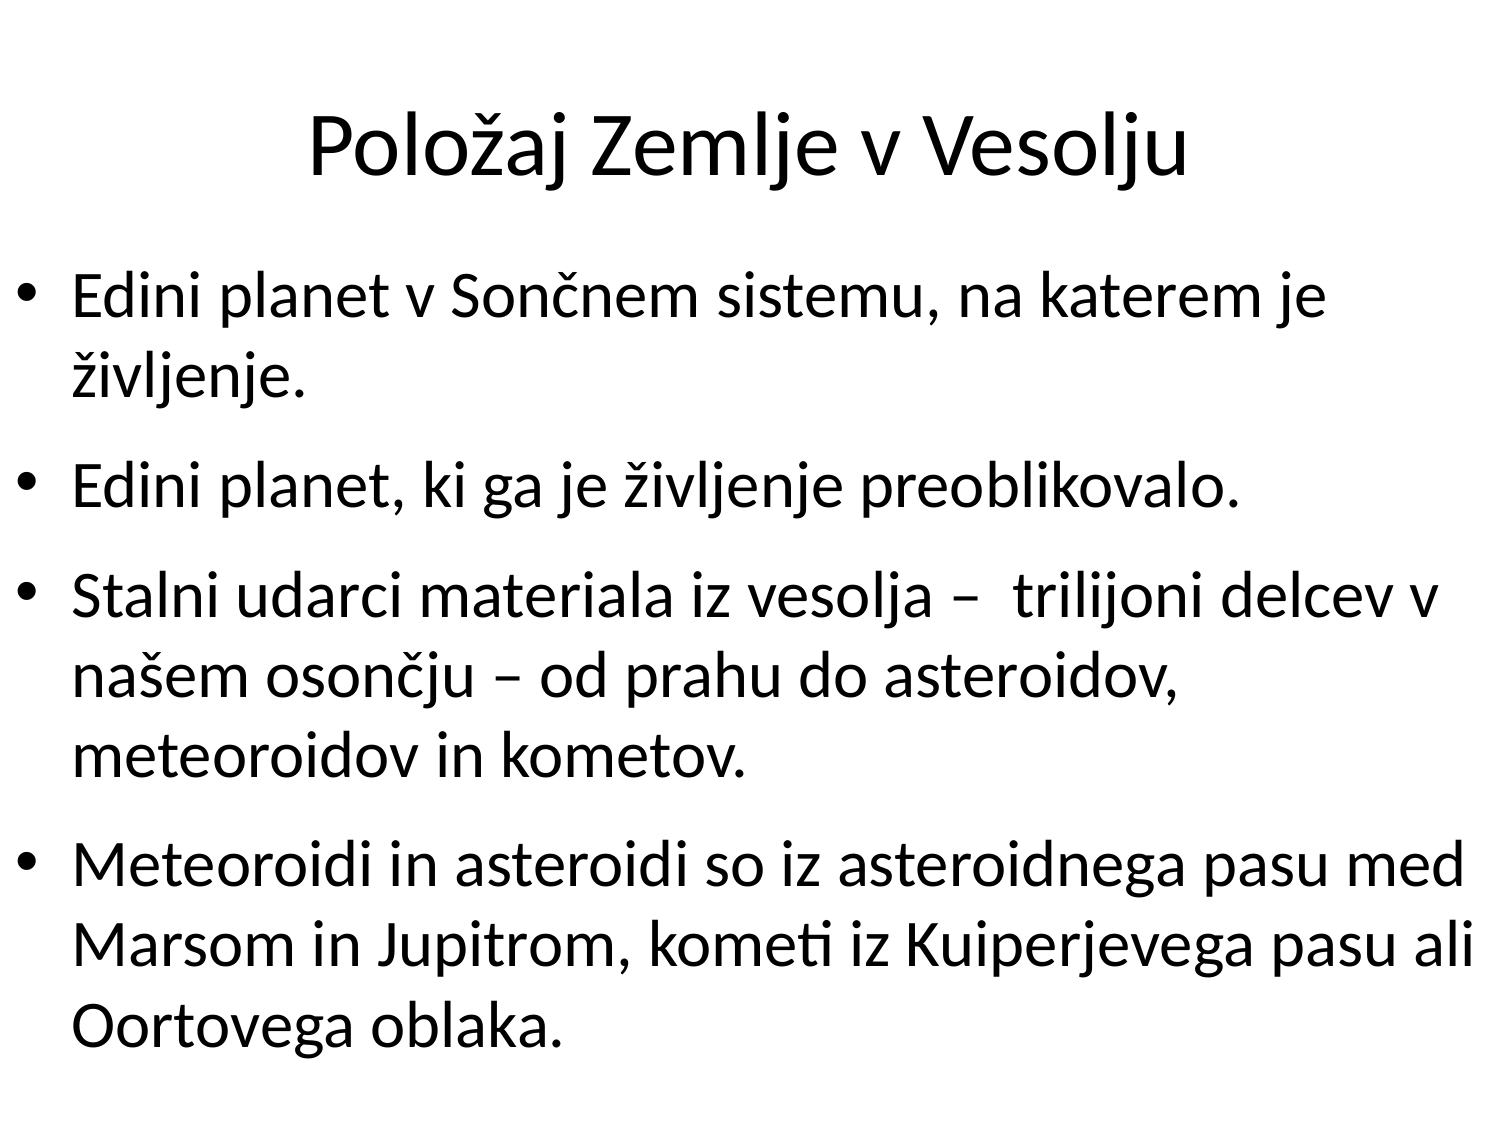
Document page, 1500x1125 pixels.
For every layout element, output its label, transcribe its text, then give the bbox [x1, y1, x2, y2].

title Položaj Zemlje v Vesolju [75, 45, 1425, 233]
list Edini planet v Sončnem sistemu, na katerem je življenje. Edini planet, ki ga je življenje preoblikovalo. Stalni udarci materiala iz vesolja – trilijoni delcev v našem osončju – od prahu do asteroidov, meteoroidov in kometov. Meteoroidi in asteroidi so iz asteroidnega pasu med Marsom in Jupitrom, kometi iz Kuiperjevega pasu ali Oortovega oblaka. [0, 243, 1500, 1125]
